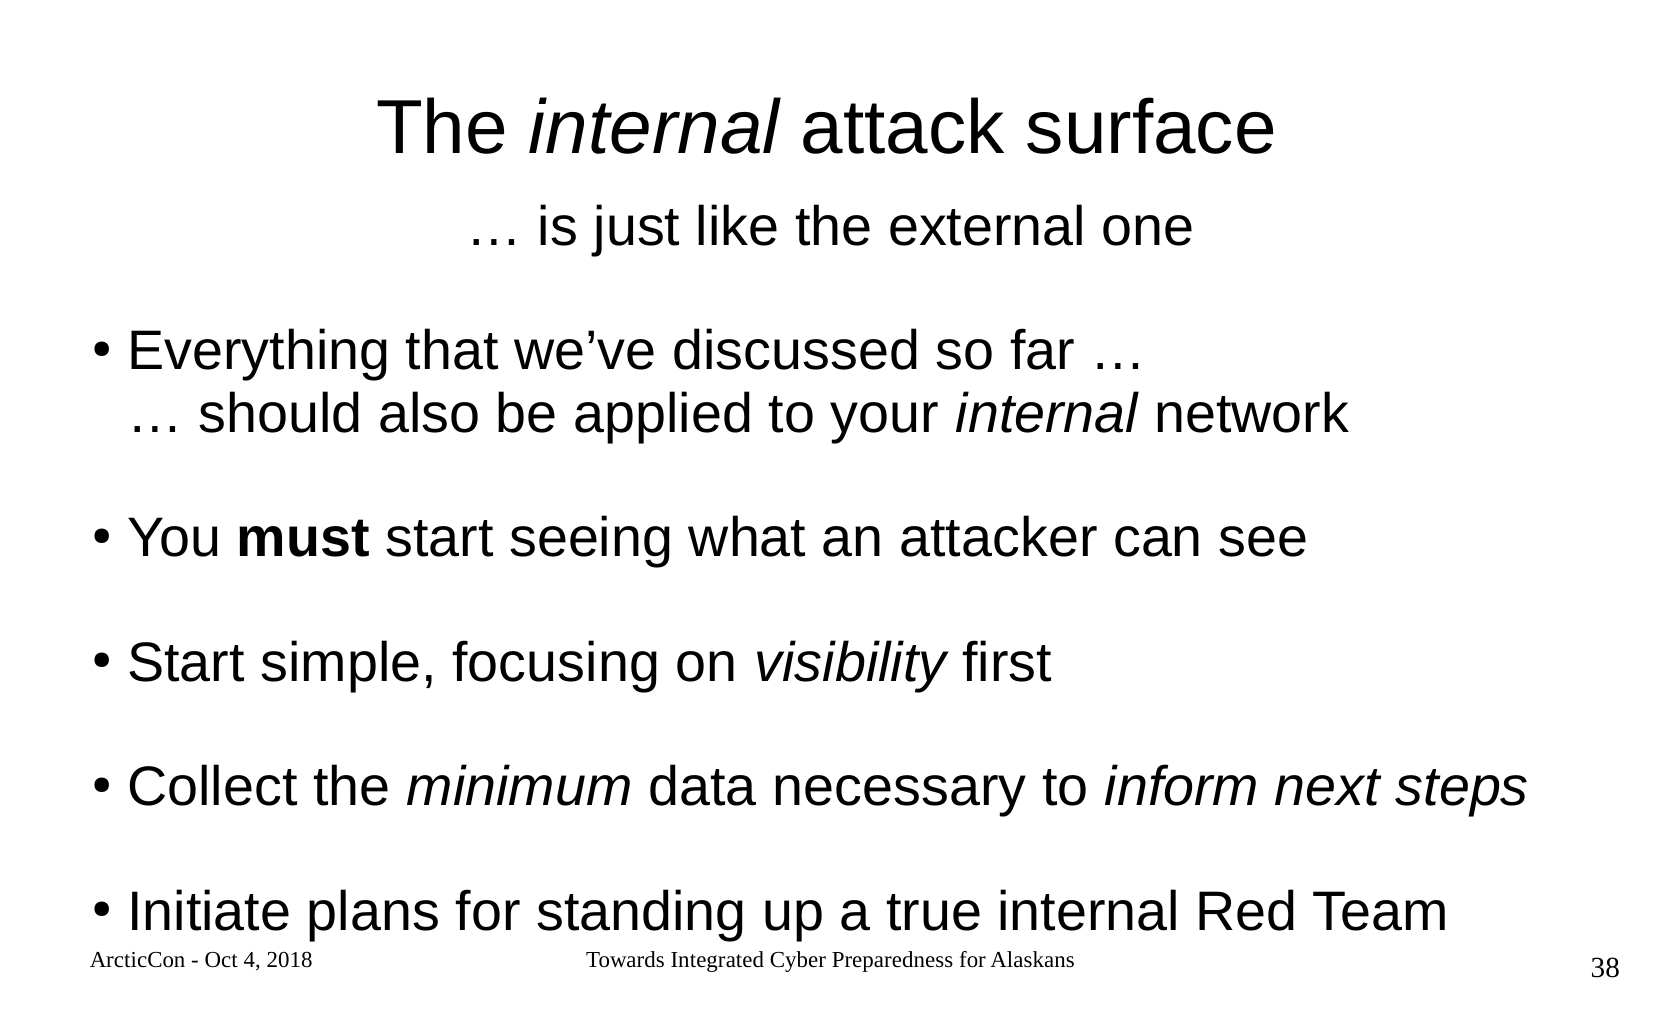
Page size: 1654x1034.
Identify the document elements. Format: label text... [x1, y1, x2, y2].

subtitle … is just like the external one Everything that we’ve discussed so far … … should also be applied to your internal network You must start seeing what an attacker can see Start simple, focusing on visibility first Collect the minimum data necessary to inform next steps Initiate plans for standing up a true internal Red Team [82, 195, 1571, 986]
title The internal attack surface [82, 41, 1571, 195]
text_box <number> [1560, 951, 1621, 1023]
